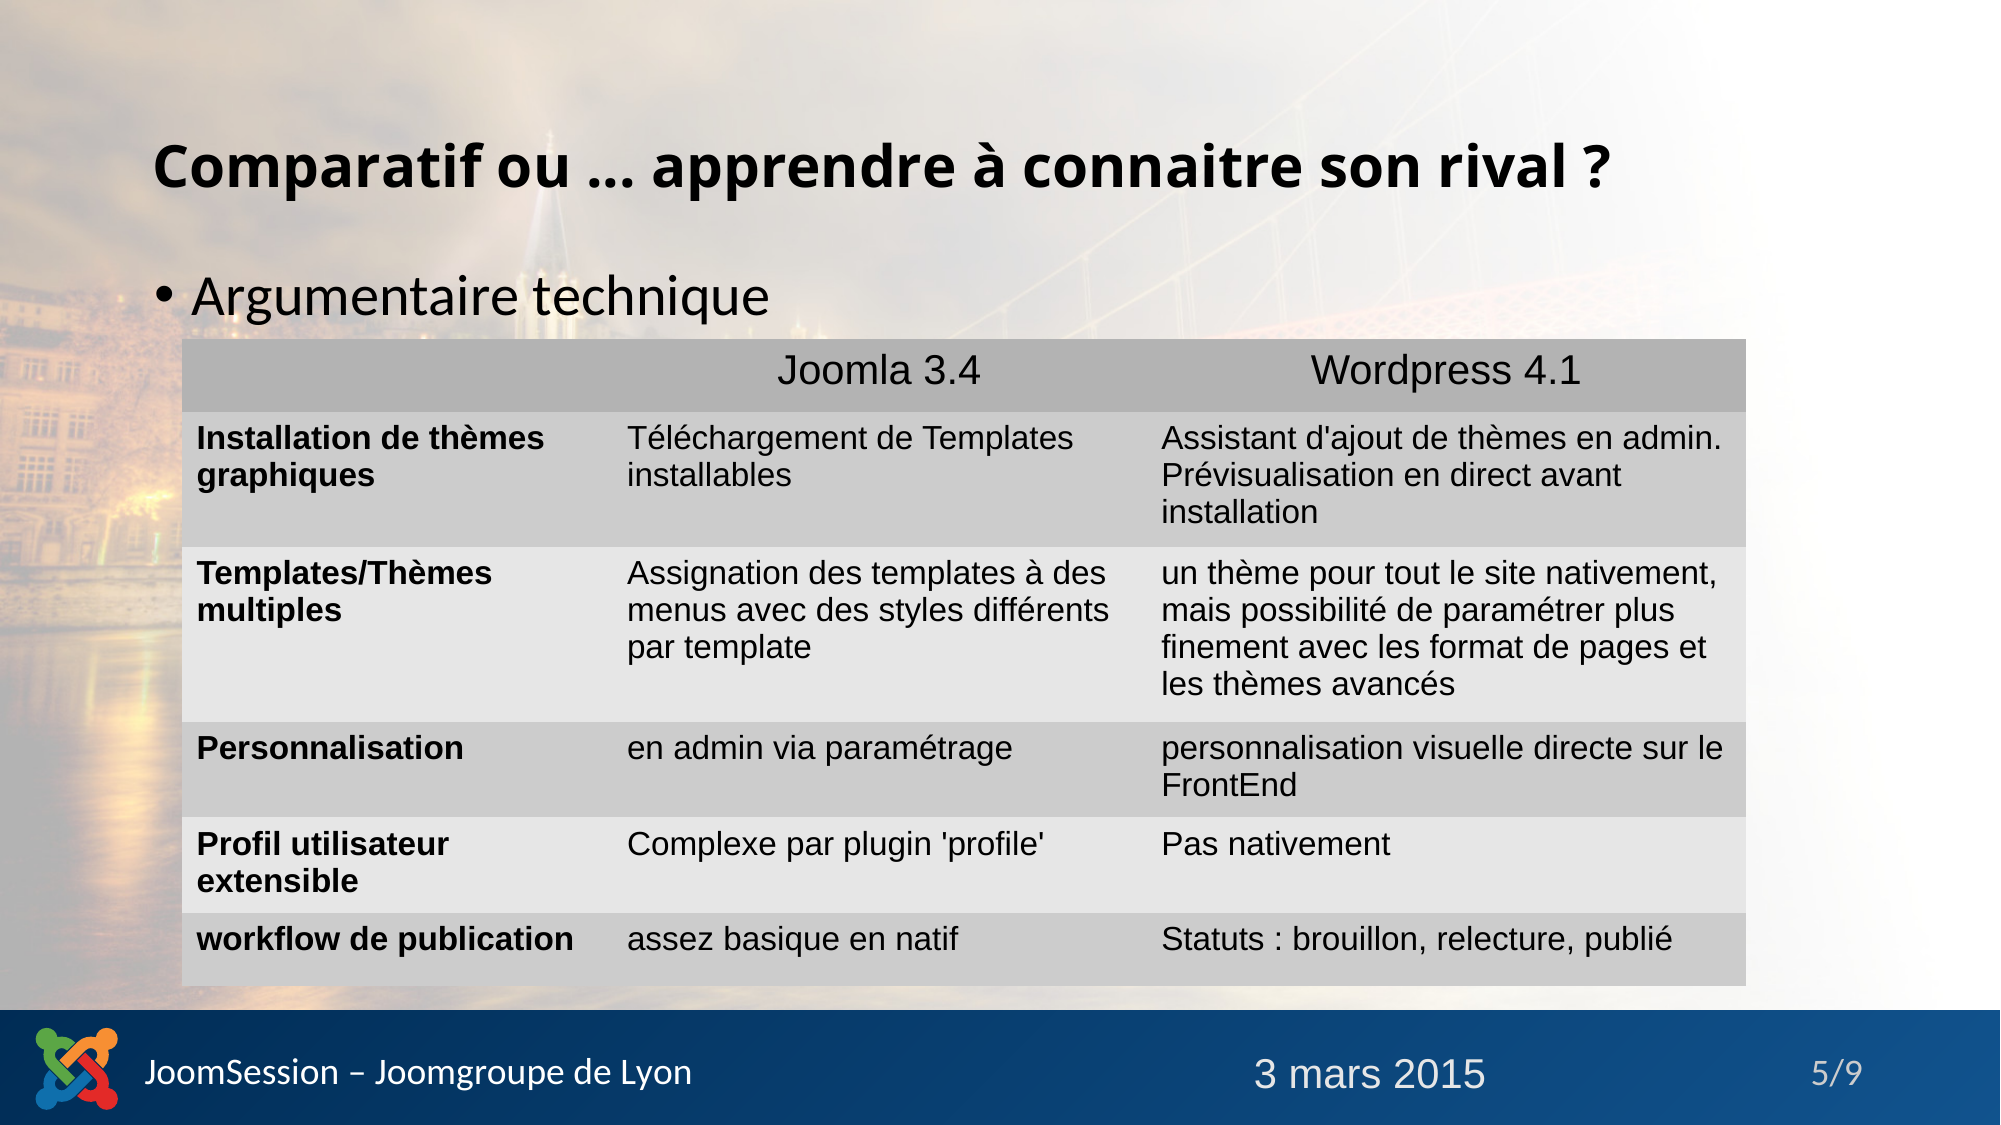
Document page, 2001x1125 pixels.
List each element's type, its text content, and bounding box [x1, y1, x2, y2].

table_cell Pas nativement [1146, 817, 1746, 913]
table_header [182, 339, 612, 412]
picture [0, 0, 2001, 1125]
table_cell Templates/Thèmes multiples [182, 547, 612, 722]
title Comparatif ou ... apprendre à connaitre son rival ? [137, 59, 1863, 278]
table_header Joomla 3.4 [612, 339, 1146, 412]
list Argumentaire technique [139, 257, 1865, 911]
table_cell Profil utilisateur extensible [182, 817, 612, 913]
table_cell un thème pour tout le site nativement, mais possibilité de paramétrer plus finement avec les format de pages et les thèmes avancés [1146, 547, 1746, 722]
table_cell en admin via paramétrage [612, 722, 1146, 817]
table_cell personnalisation visuelle directe sur le FrontEnd [1146, 722, 1746, 817]
table_header Wordpress 4.1 [1146, 339, 1746, 412]
table_cell Assignation des templates à des menus avec des styles différents par template [612, 547, 1146, 722]
table_cell Installation de thèmes graphiques [182, 412, 612, 547]
table_cell Statuts : brouillon, relecture, publié [1146, 913, 1746, 986]
table_cell Personnalisation [182, 722, 612, 817]
table_cell workflow de publication [182, 913, 612, 986]
table_cell Assistant d'ajout de thèmes en admin. Prévisualisation en direct avant installation [1146, 412, 1746, 547]
table_cell assez basique en natif [612, 913, 1146, 986]
table_cell Téléchargement de Templates installables [612, 412, 1146, 547]
table_cell Complexe par plugin 'profile' [612, 817, 1146, 913]
